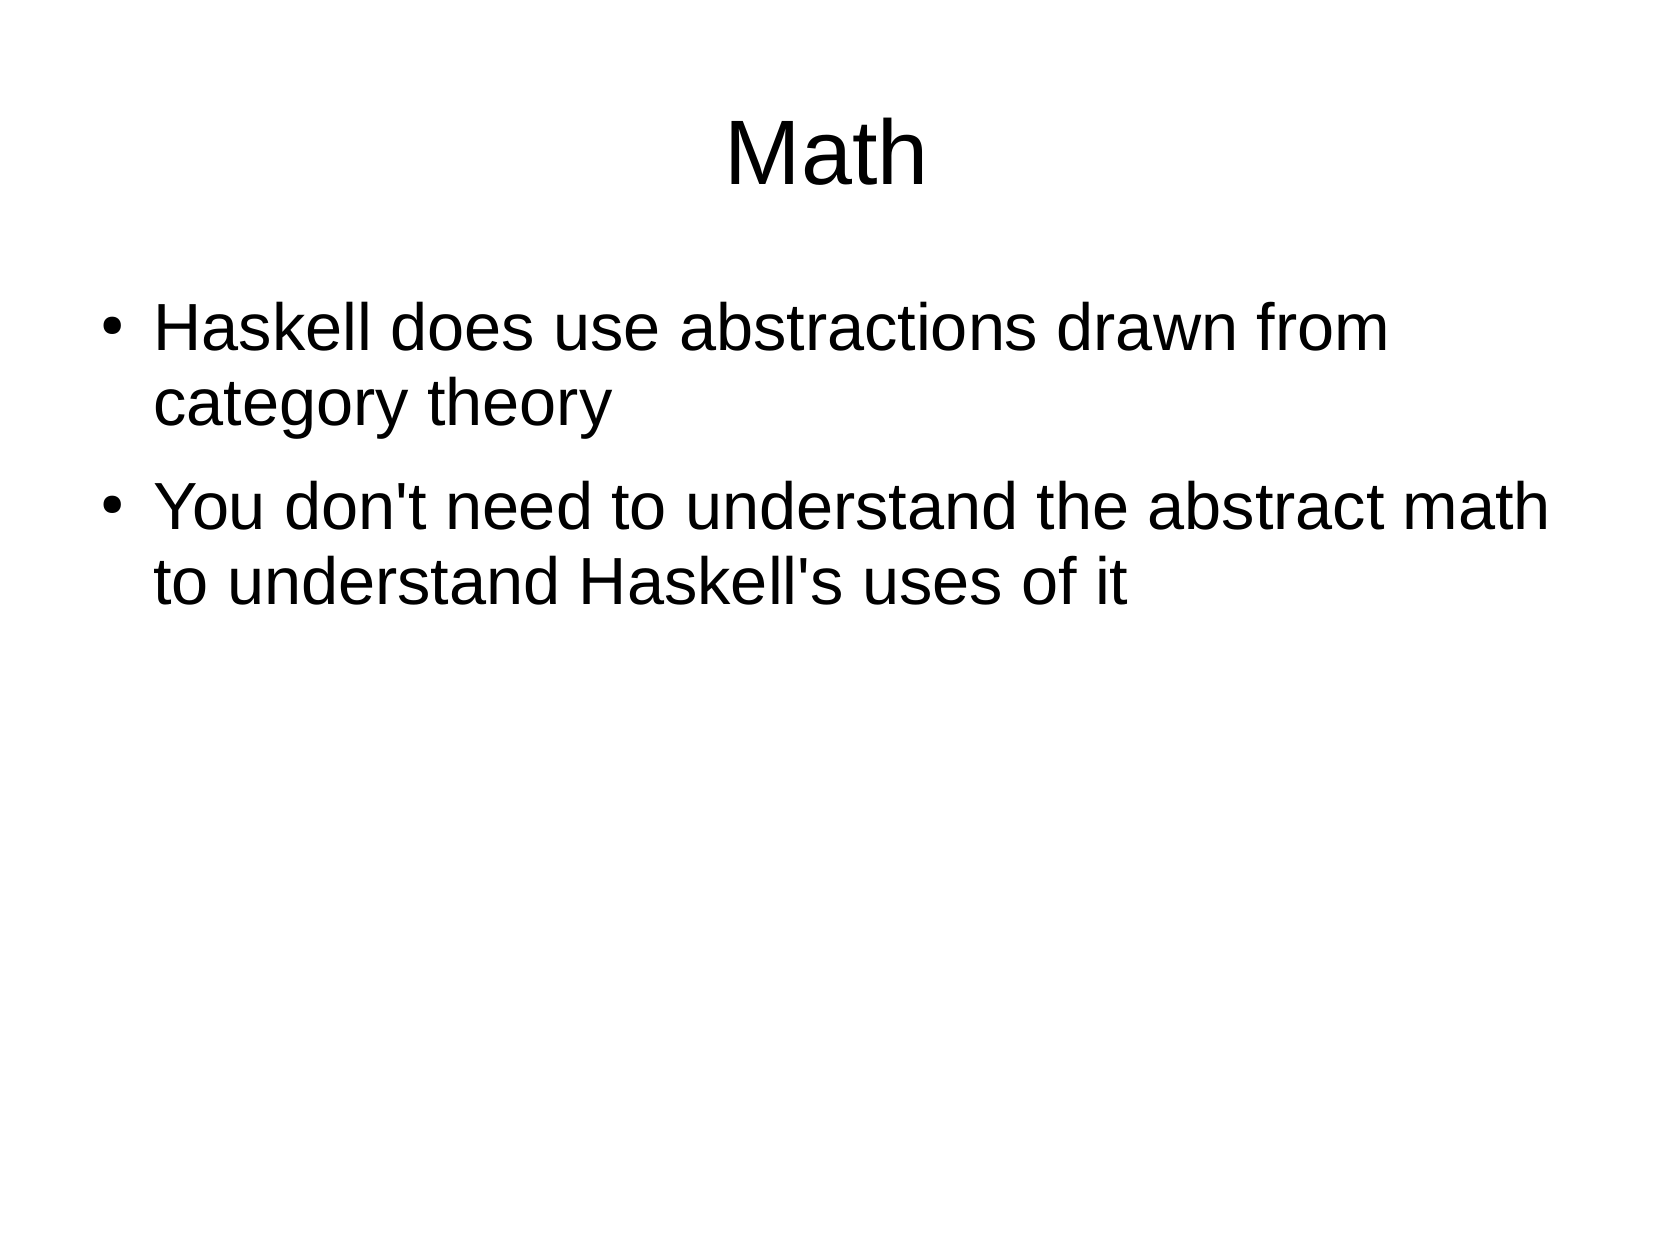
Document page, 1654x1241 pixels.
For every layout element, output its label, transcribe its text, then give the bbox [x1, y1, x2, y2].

list Haskell does use abstractions drawn from category theory You don't need to understand the abstract math to understand Haskell's uses of it [82, 290, 1571, 1010]
title Math [82, 49, 1571, 257]
